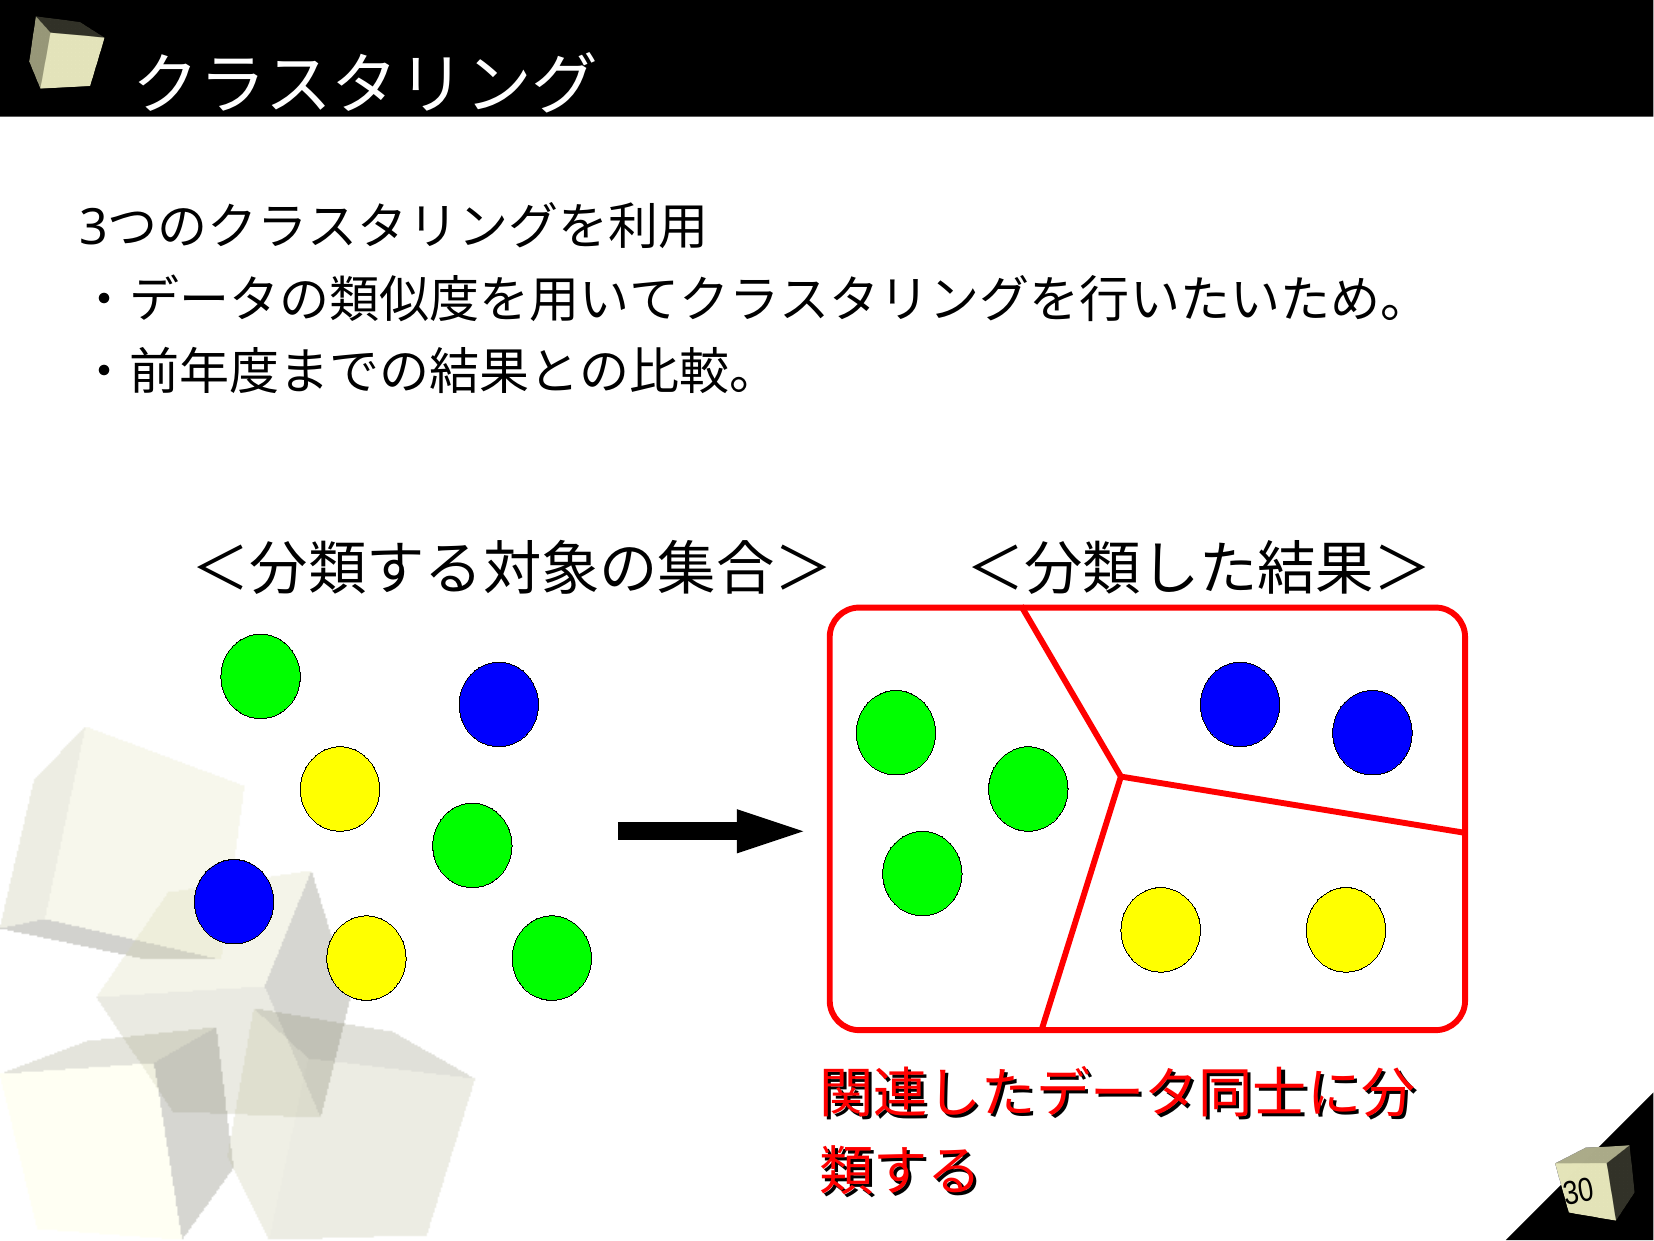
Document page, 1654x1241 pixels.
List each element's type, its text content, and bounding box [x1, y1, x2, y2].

text_box [194, 859, 274, 944]
text_box ＜分類する対象の集合＞ [177, 472, 851, 551]
text_box [512, 915, 592, 1001]
subtitle 3つのクラスタリングを利用 ・データの類似度を用いてクラスタリングを行いたいため。 ・前年度までの結果との比較。 [44, 177, 1595, 414]
text_box 関連したデータ同士に分類する [804, 1041, 1477, 1166]
text_box クラスタリング [118, 23, 945, 105]
text_box [829, 607, 1117, 1031]
text_box ＜分類した結果＞ [951, 472, 1450, 551]
title [118, 0, 1595, 119]
text_box [326, 915, 407, 1001]
picture [0, 726, 477, 1241]
text_box [1026, 607, 1466, 829]
text_box [300, 746, 380, 832]
text_box [459, 662, 539, 747]
text_box [220, 634, 301, 719]
text_box [432, 803, 513, 888]
text_box [1045, 781, 1466, 1031]
